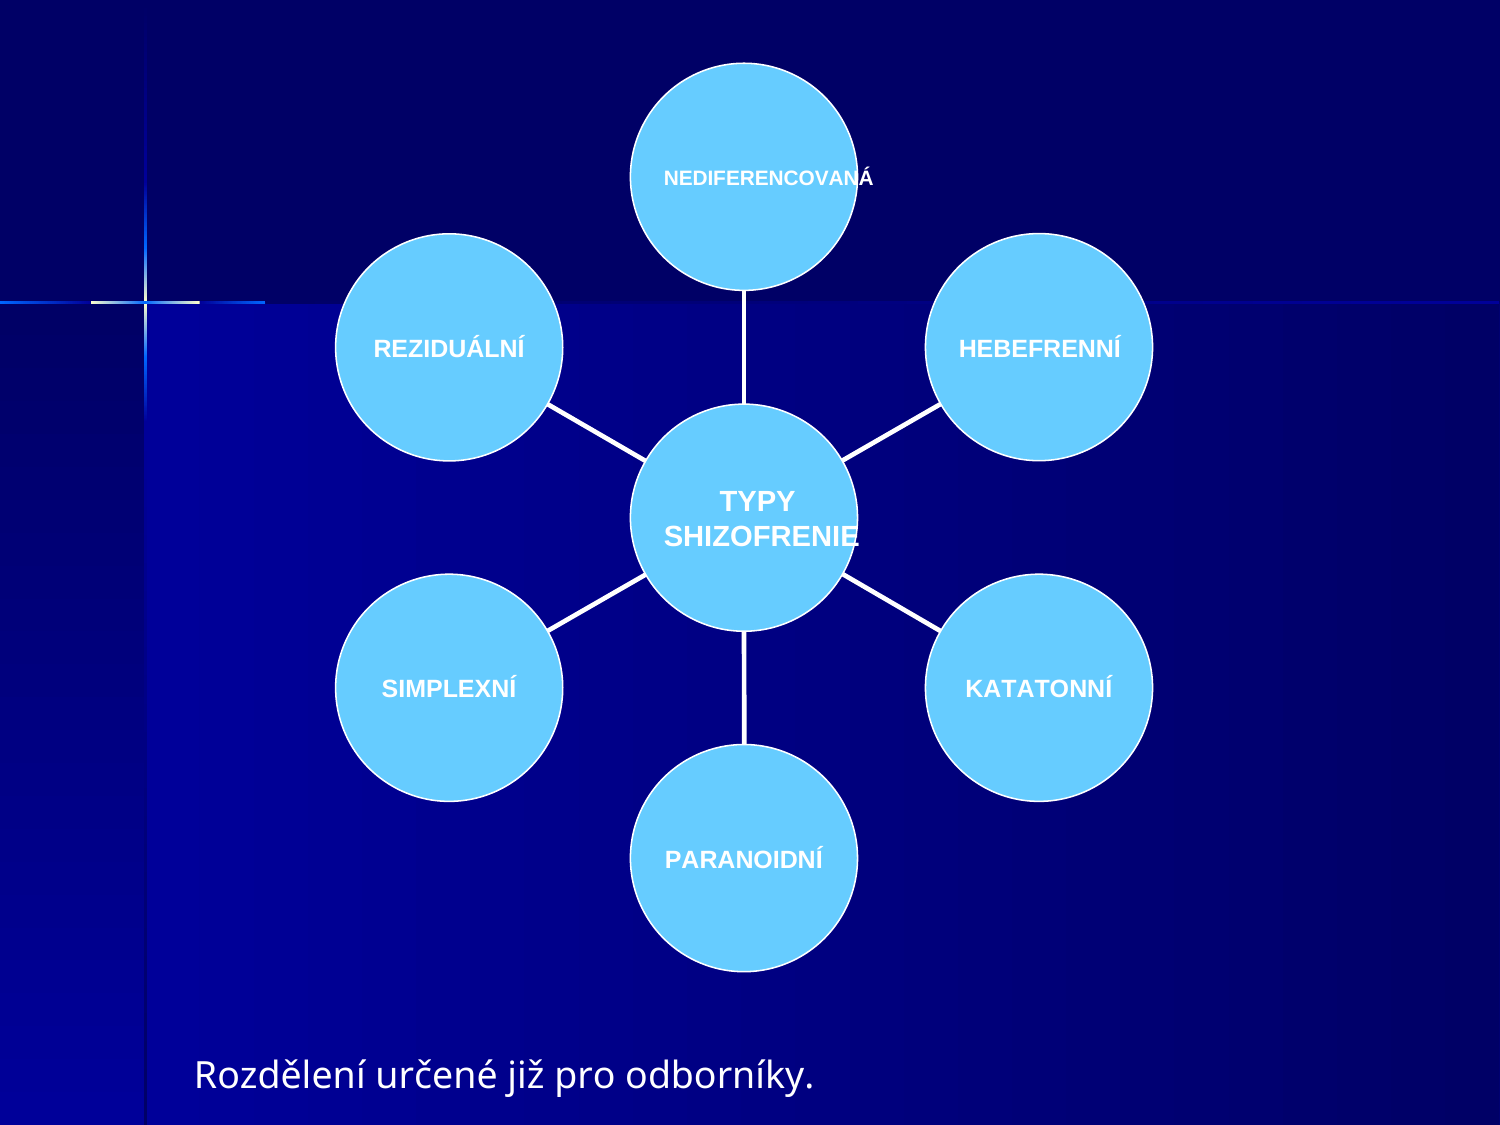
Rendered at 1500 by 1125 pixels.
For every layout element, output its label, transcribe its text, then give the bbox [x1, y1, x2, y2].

text_box REZIDUÁLNÍ [335, 233, 563, 461]
text_box KATATONNÍ [925, 574, 1153, 802]
text_box Rozdělení určené již pro odborníky. [179, 1042, 831, 1104]
text_box SIMPLEXNÍ [335, 574, 563, 802]
text_box HEBEFRENNÍ [925, 233, 1153, 461]
text_box TYPY SHIZOFRENIE [630, 404, 858, 632]
text_box PARANOIDNÍ [630, 744, 858, 972]
text_box NEDIFERENCOVANÁ [630, 63, 858, 291]
